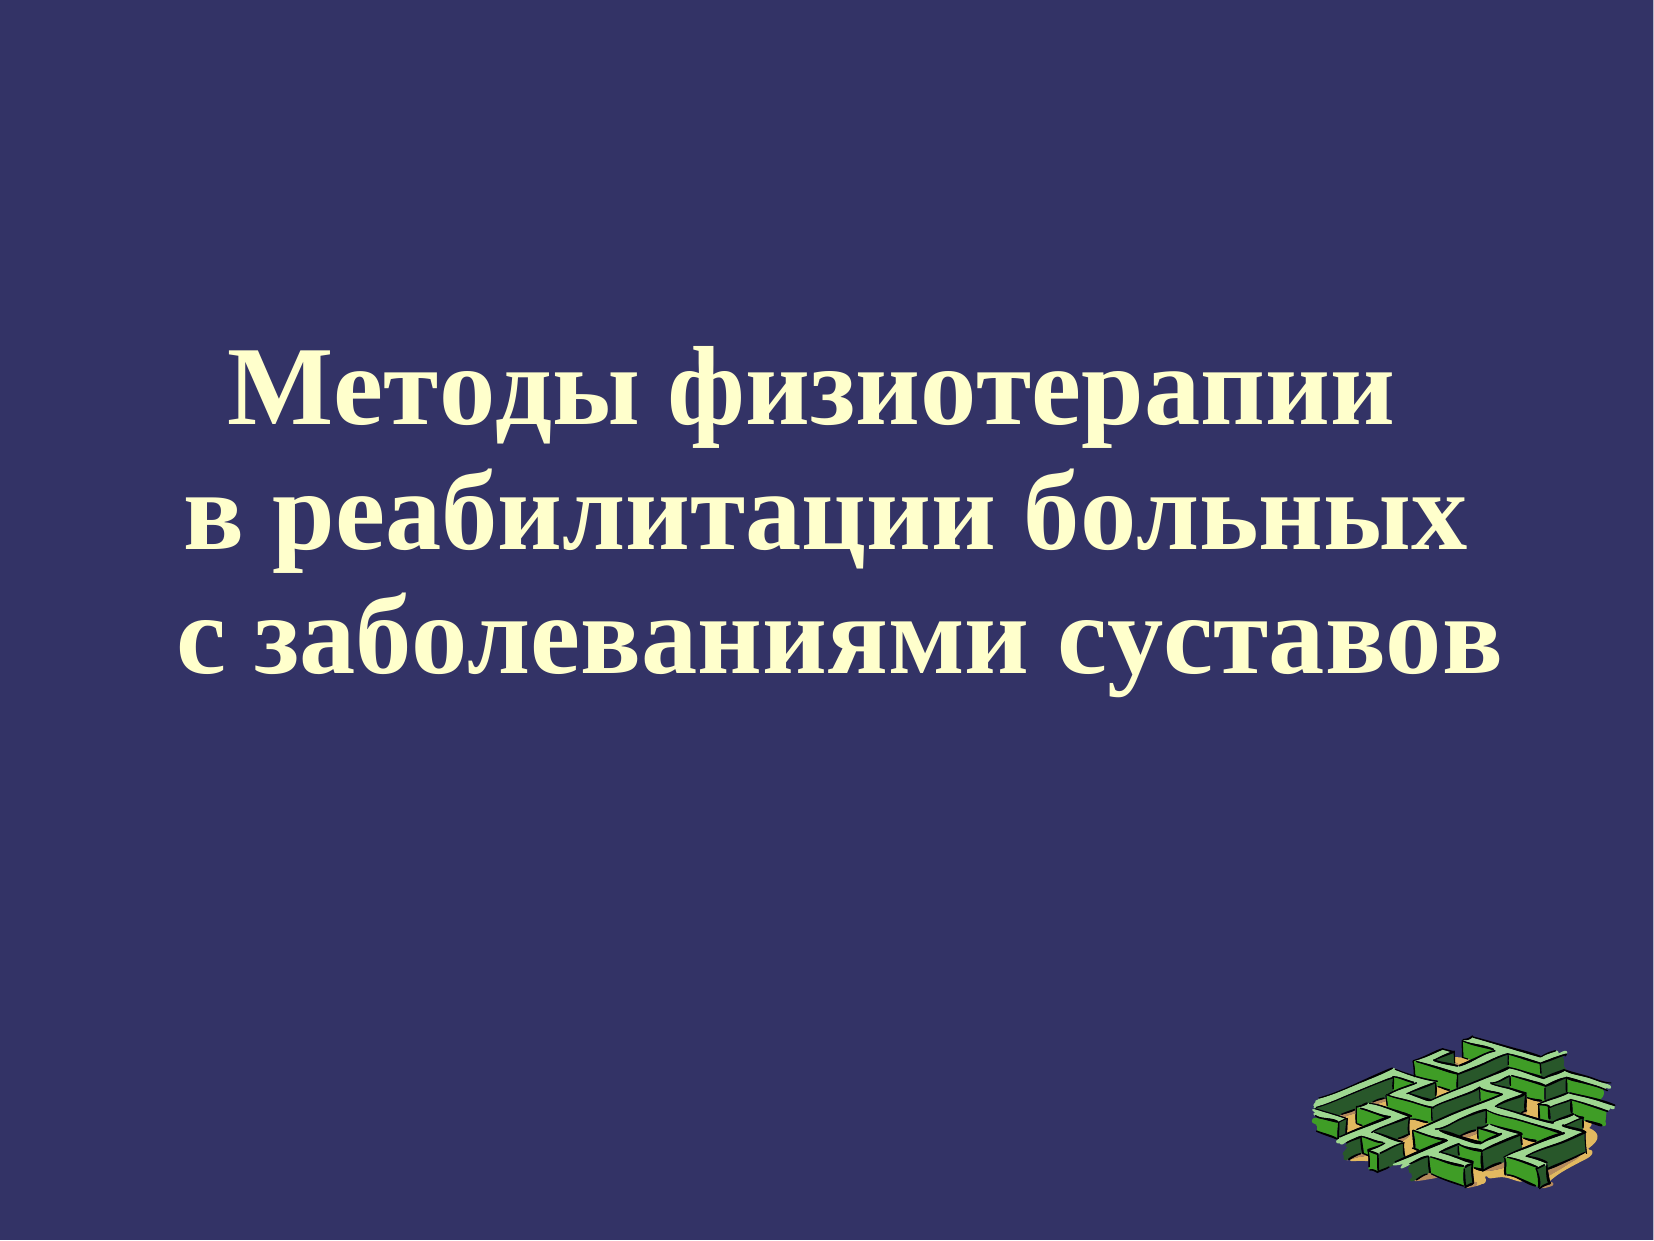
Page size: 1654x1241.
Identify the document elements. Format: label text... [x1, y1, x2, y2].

subtitle Методы физиотерапии в реабилитации больных с заболеваниями суставов [106, 106, 1546, 917]
